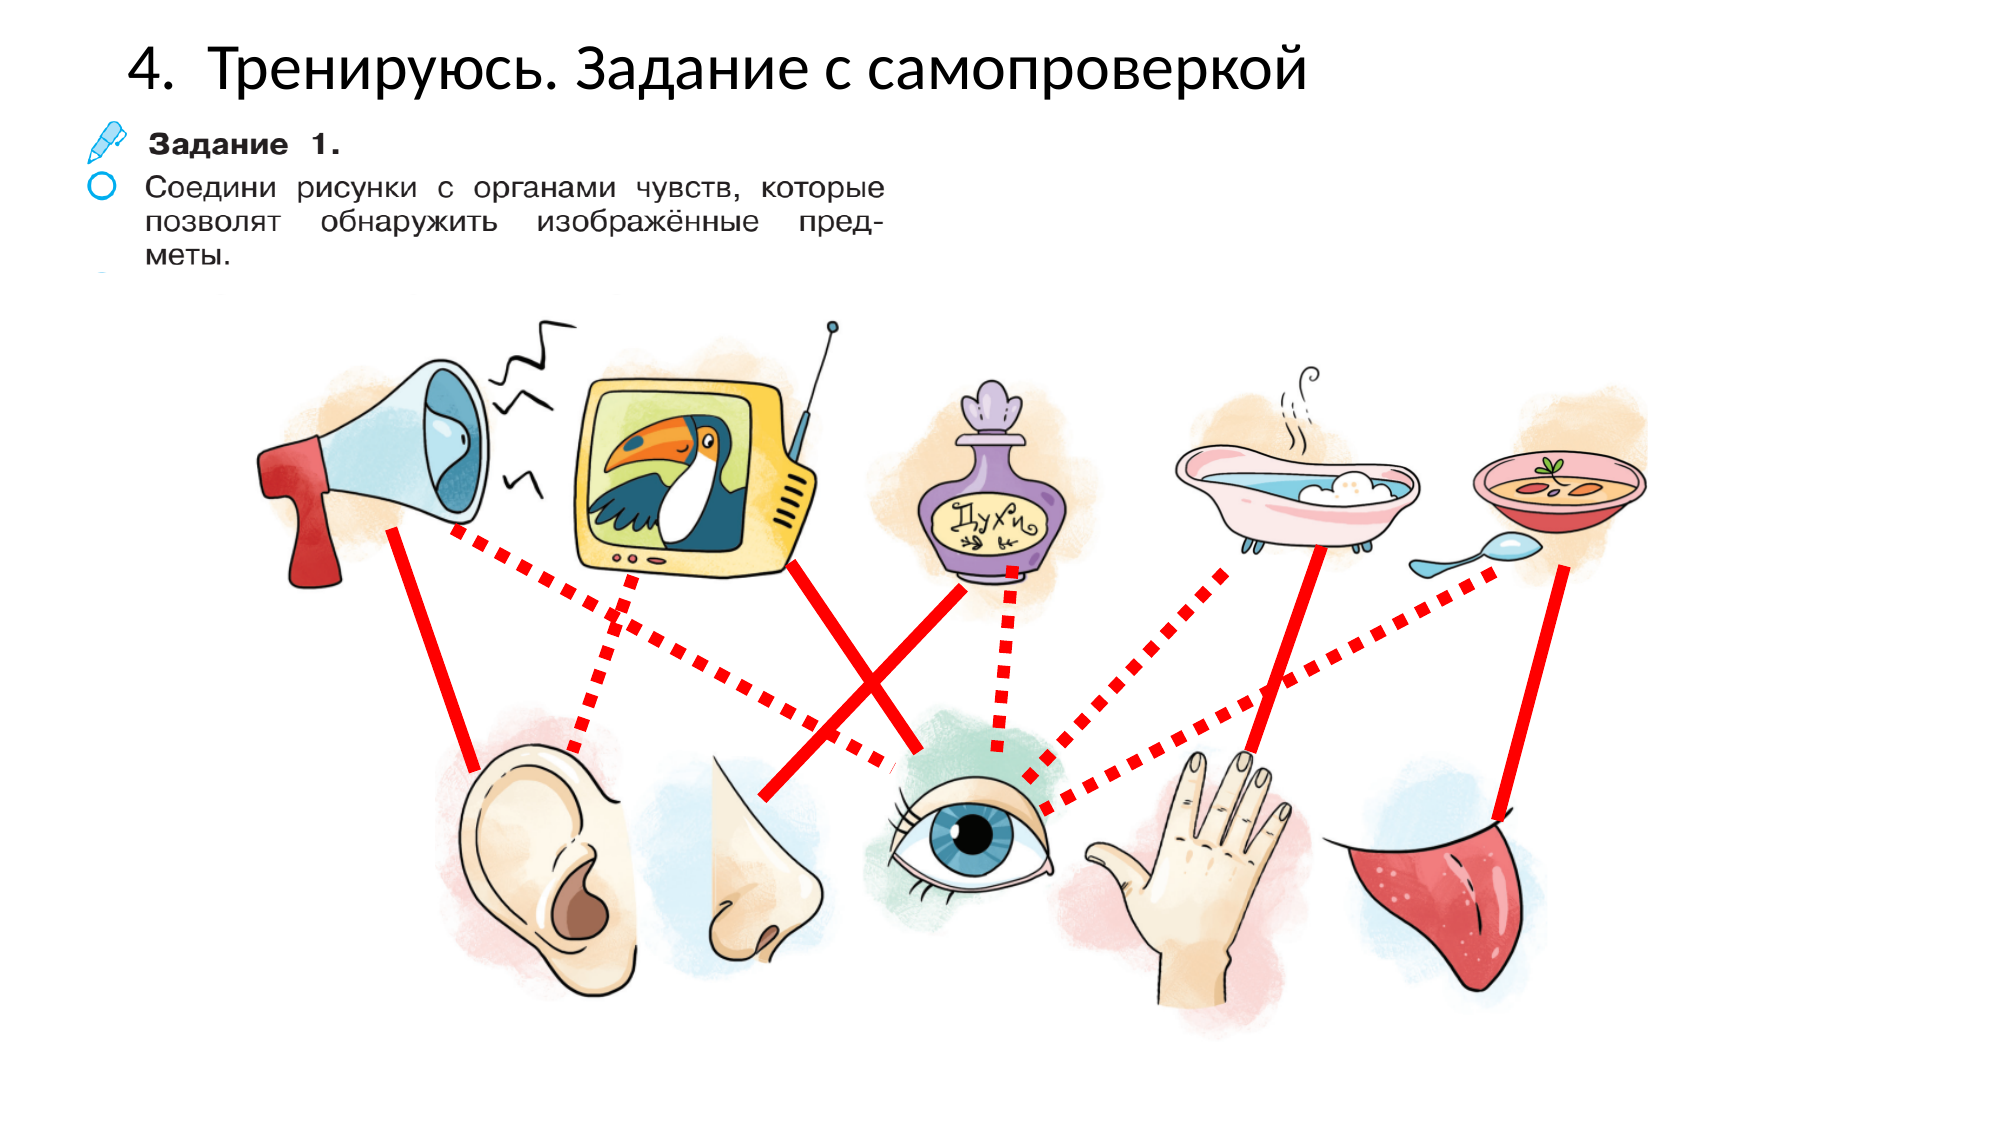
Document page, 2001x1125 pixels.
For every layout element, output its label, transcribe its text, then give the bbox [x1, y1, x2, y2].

picture [33, 294, 1648, 641]
picture [435, 689, 1565, 1043]
picture [33, 111, 890, 273]
title 4. Тренируюсь. Задание с самопроверкой [112, 25, 1838, 112]
